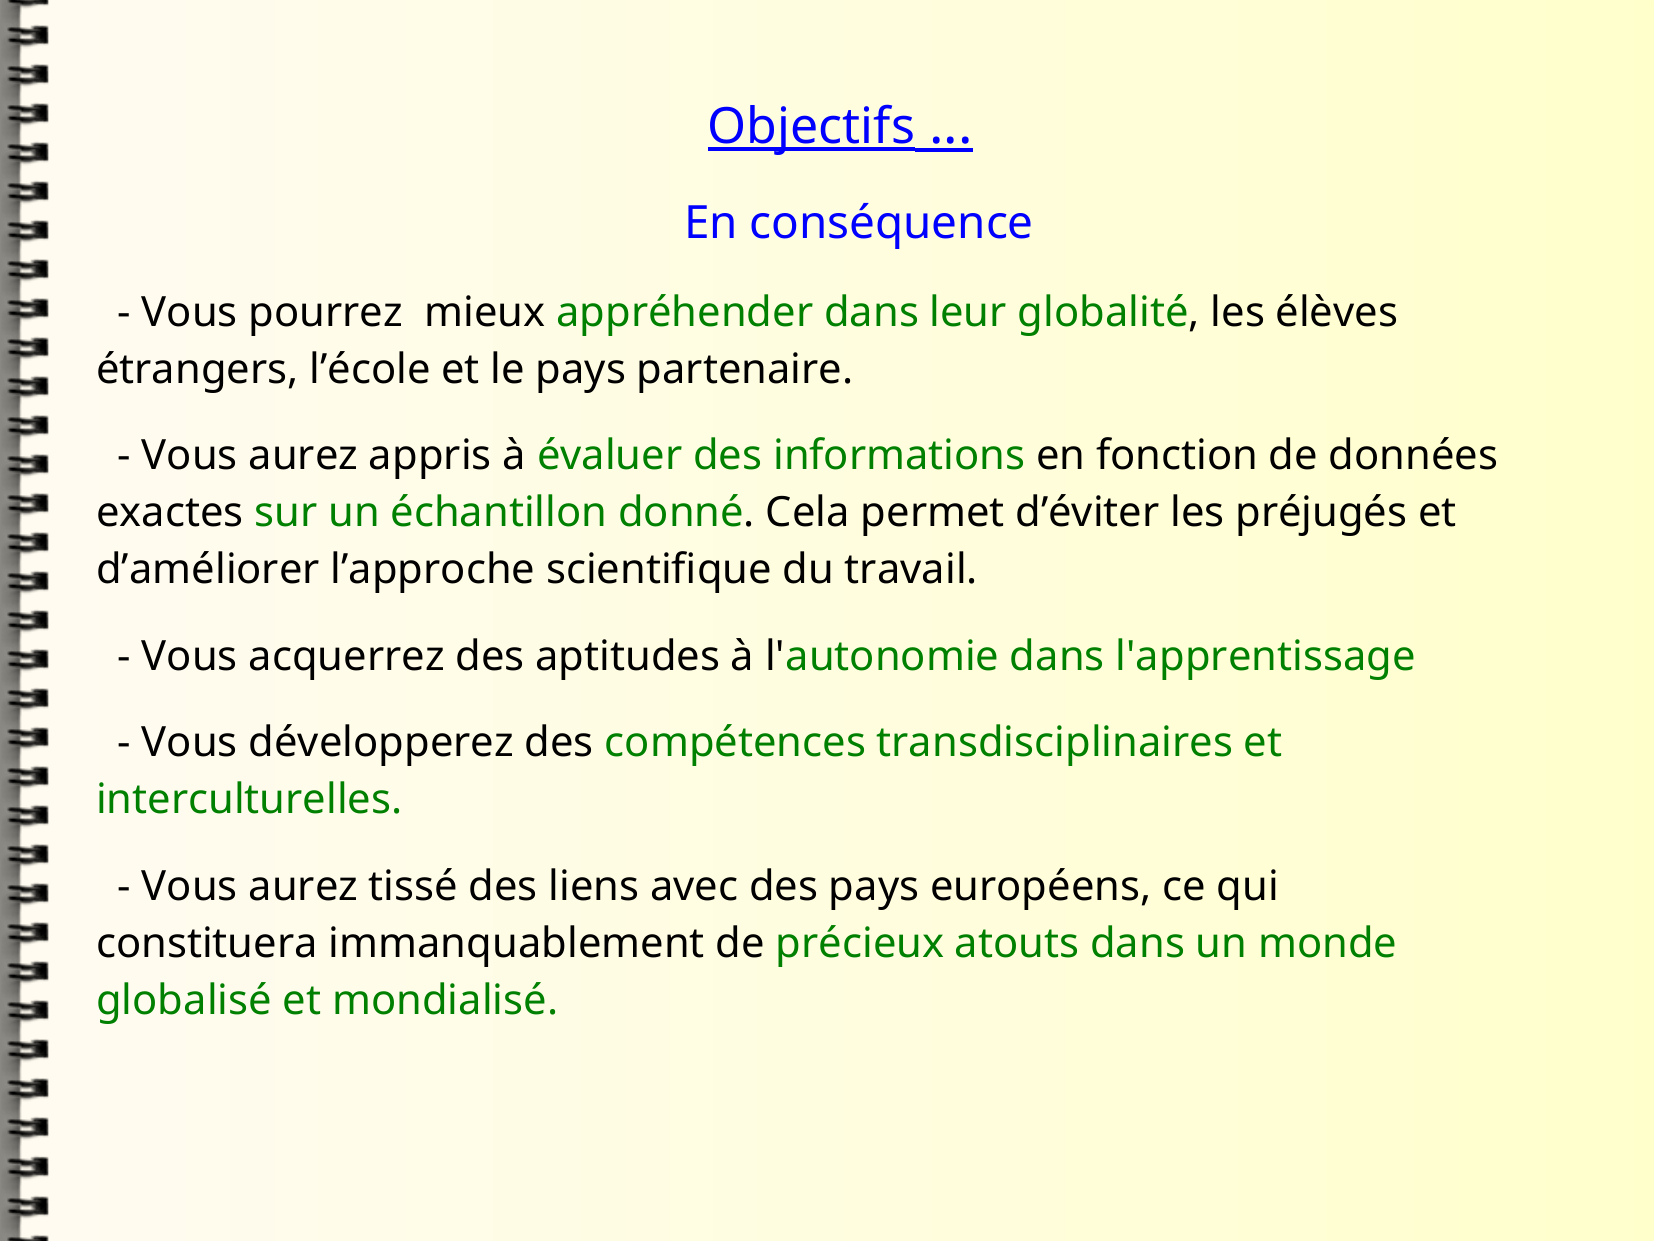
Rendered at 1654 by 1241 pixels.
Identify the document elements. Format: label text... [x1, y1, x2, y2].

picture [0, 0, 1654, 1241]
list Objectifs ... En conséquence - Vous pourrez mieux appréhender dans leur globalité, les élèves étrangers, l’école et le pays partenaire. - Vous aurez appris à évaluer des informations en fonction de données exactes sur un échantillon donné. Cela permet d’éviter les préjugés et d’améliorer l’approche scientifique du travail. - Vous acquerrez des aptitudes à l'autonomie dans l'apprentissage - Vous développerez des compétences transdisciplinaires et interculturelles. - Vous aurez tissé des liens avec des pays européens, ce qui constituera immanquablement de précieux atouts dans un monde globalisé et mondialisé. [96, 85, 1585, 930]
